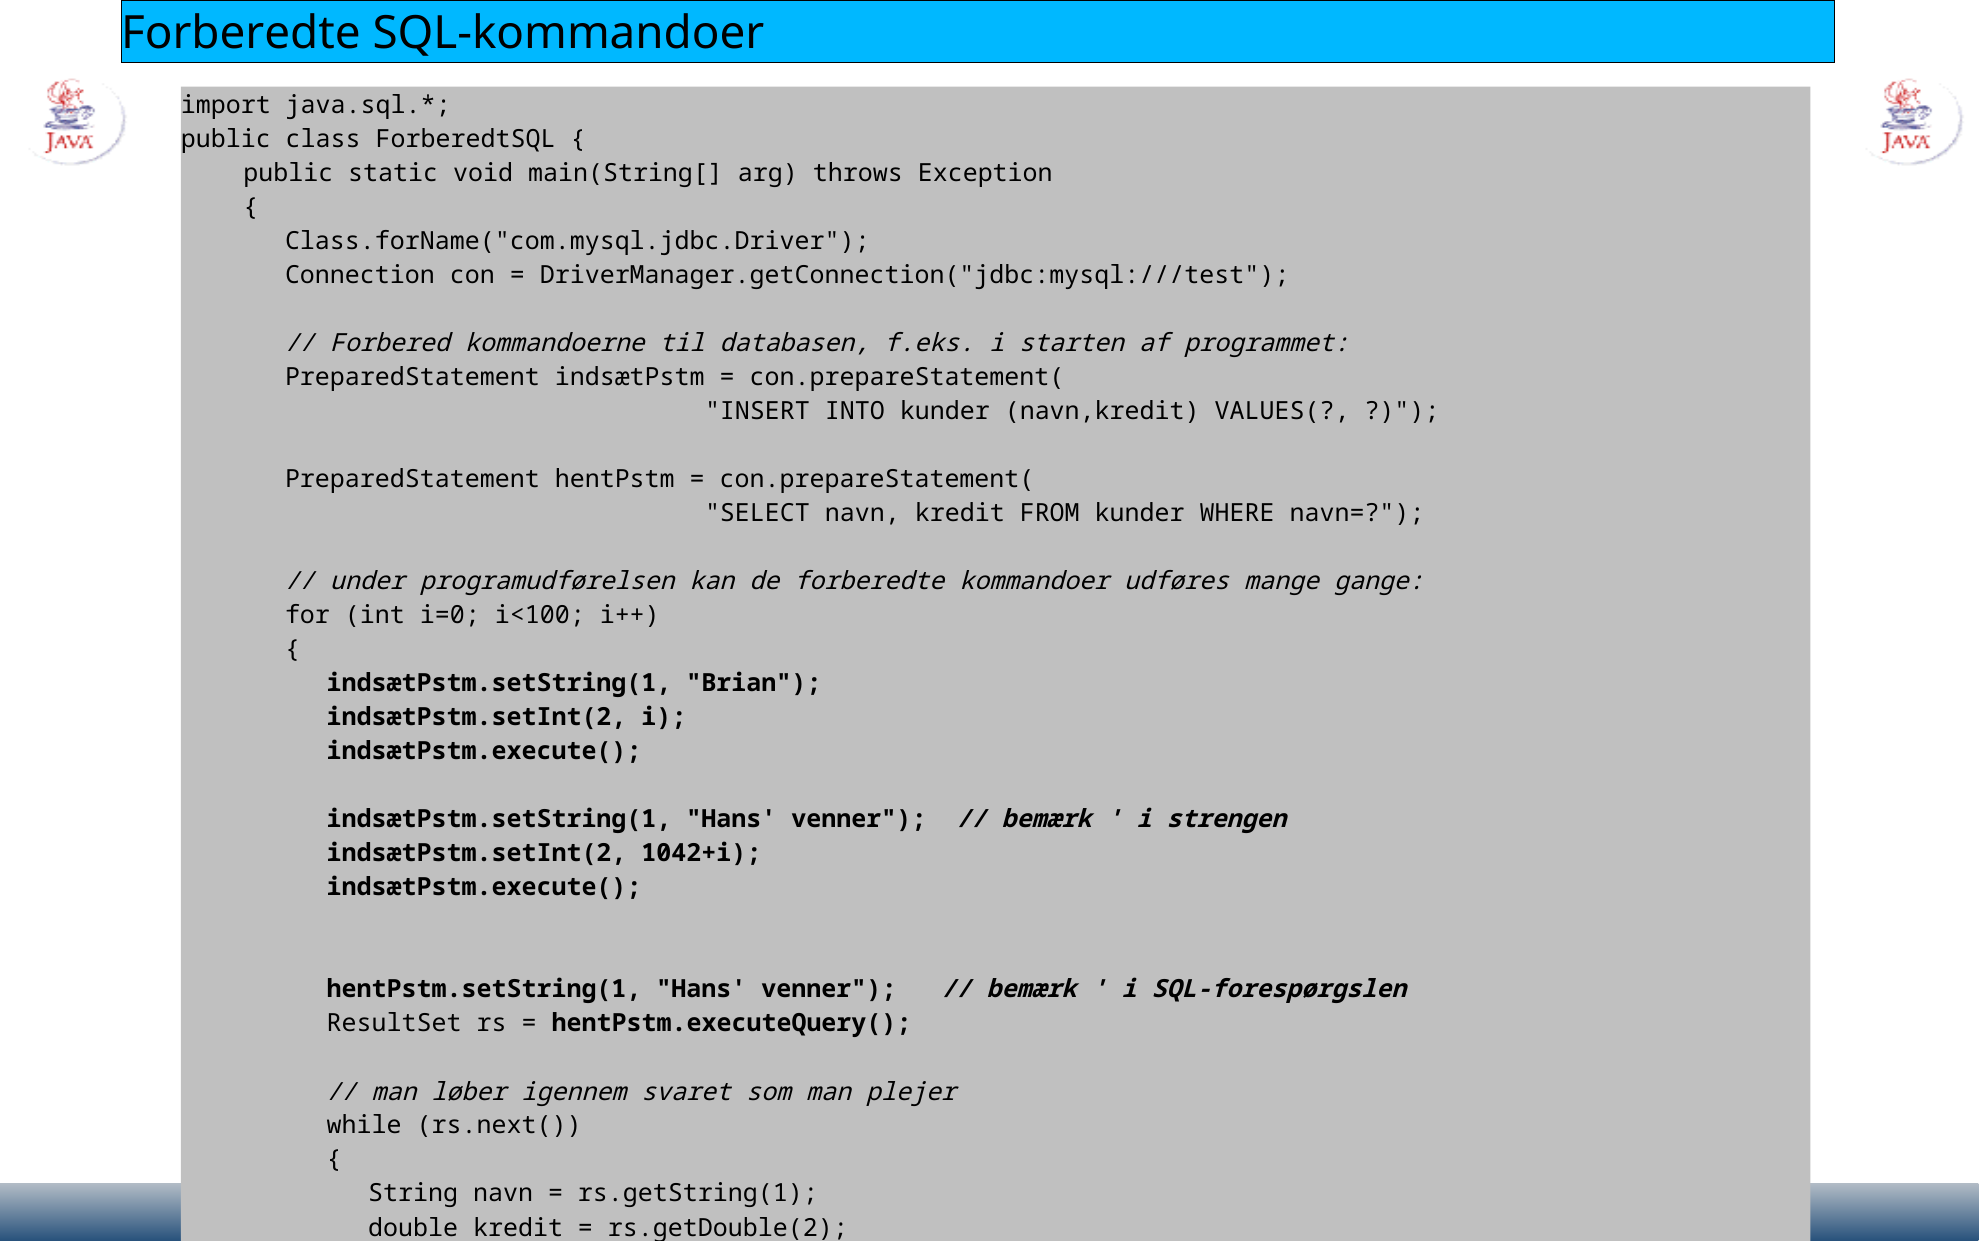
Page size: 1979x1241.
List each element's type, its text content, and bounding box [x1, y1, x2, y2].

text_box import java.sql.*; public class ForberedtSQL { public static void main(String[] arg) throws Exception { Class.forName("com.mysql.jdbc.Driver"); Connection con = DriverManager.getConnection("jdbc:mysql:///test"); // Forbered kommandoerne til databasen, f.eks. i starten af programmet: PreparedStatement indsætPstm = con.prepareStatement( "INSERT INTO kunder (navn,kredit) VALUES(?, ?)"); PreparedStatement hentPstm = con.prepareStatement( "SELECT navn, kredit FROM kunder WHERE navn=?"); // under programudførelsen kan de forberedte kommandoer udføres mange gange: for (int i=0; i<100; i++) { indsætPstm.setString(1, "Brian"); indsætPstm.setInt(2, i); indsætPstm.execute(); indsætPstm.setString(1, "Hans' venner"); // bemærk ' i strengen indsætPstm.setInt(2, 1042+i); indsætPstm.execute(); hentPstm.setString(1, "Hans' venner"); // bemærk ' i SQL-forespørgslen ResultSet rs = hentPstm.executeQuery(); // man løber igennem svaret som man plejer while (rs.next()) { String navn = rs.getString(1); double kredit = rs.getDouble(2); System.out.println(navn+" "+kredit); } } } } [180, 86, 1811, 1213]
picture [1849, 71, 1968, 169]
text_box Forberedte SQL-kommandoer [121, 0, 1835, 54]
picture [12, 71, 131, 169]
